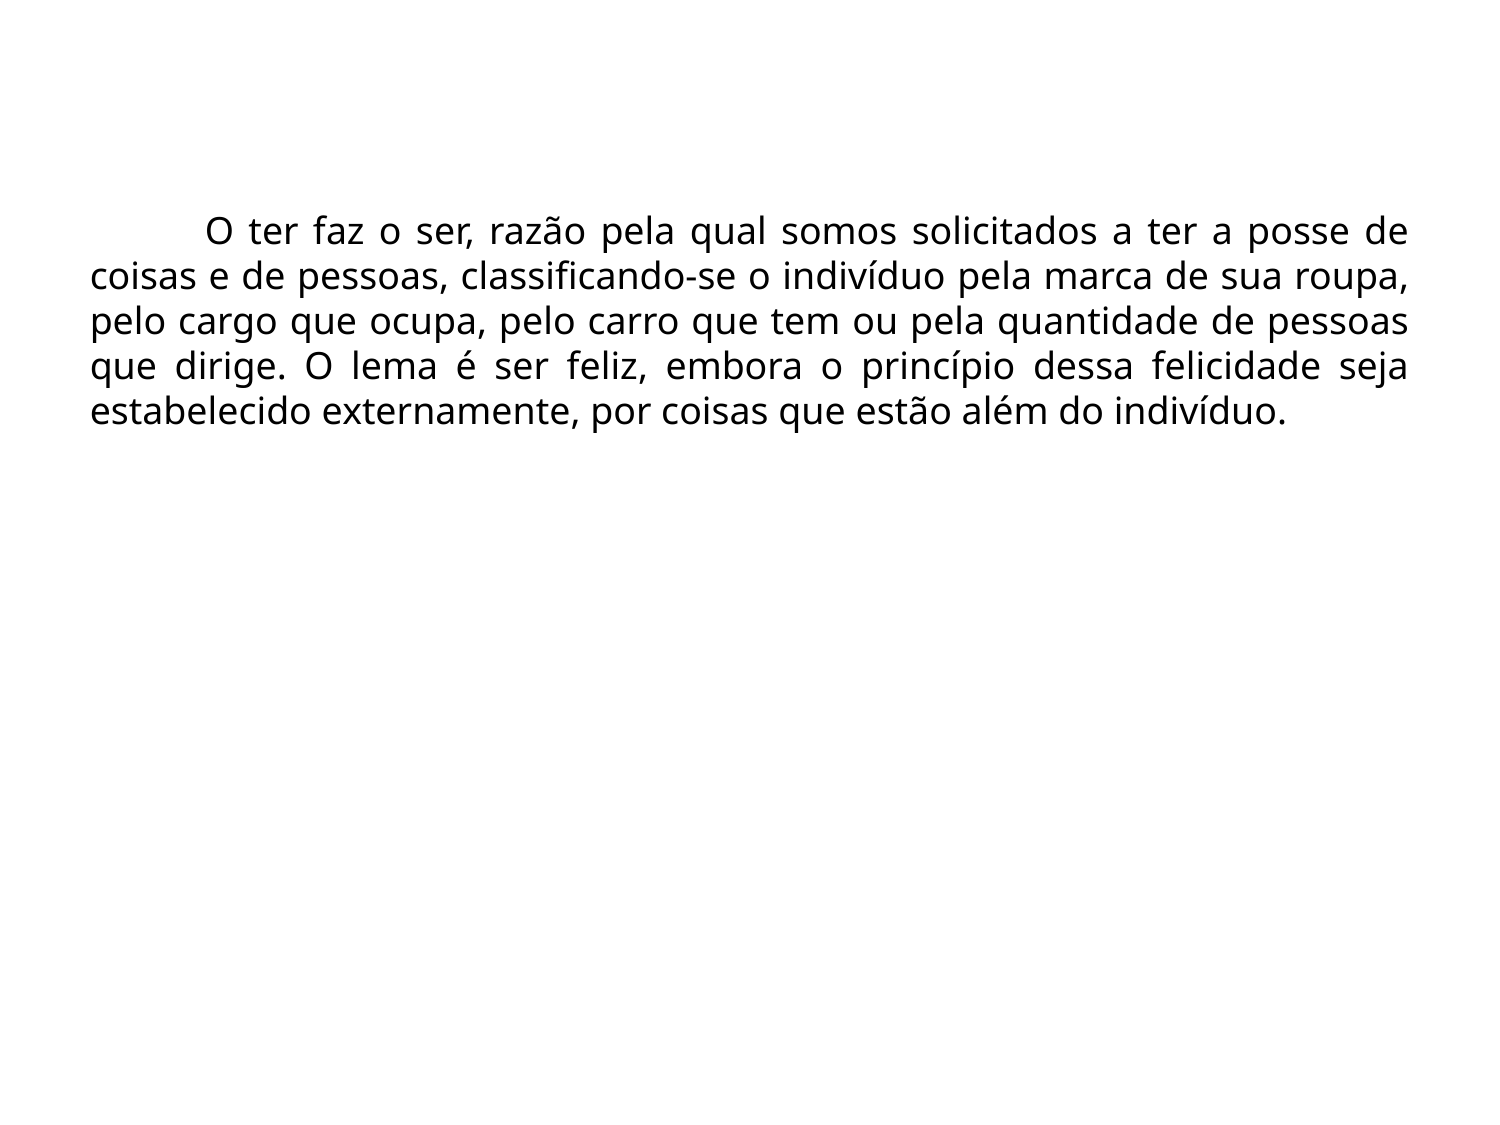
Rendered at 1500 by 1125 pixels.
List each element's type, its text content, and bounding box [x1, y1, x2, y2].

list O ter faz o ser, razão pela qual somos solicitados a ter a posse de coisas e de pessoas, classificando-se o indivíduo pela marca de sua roupa, pelo cargo que ocupa, pelo carro que tem ou pela quantidade de pessoas que dirige. O lema é ser feliz, embora o princípio dessa felicidade seja estabelecido externamente, por coisas que estão além do indivíduo. [75, 199, 1425, 942]
